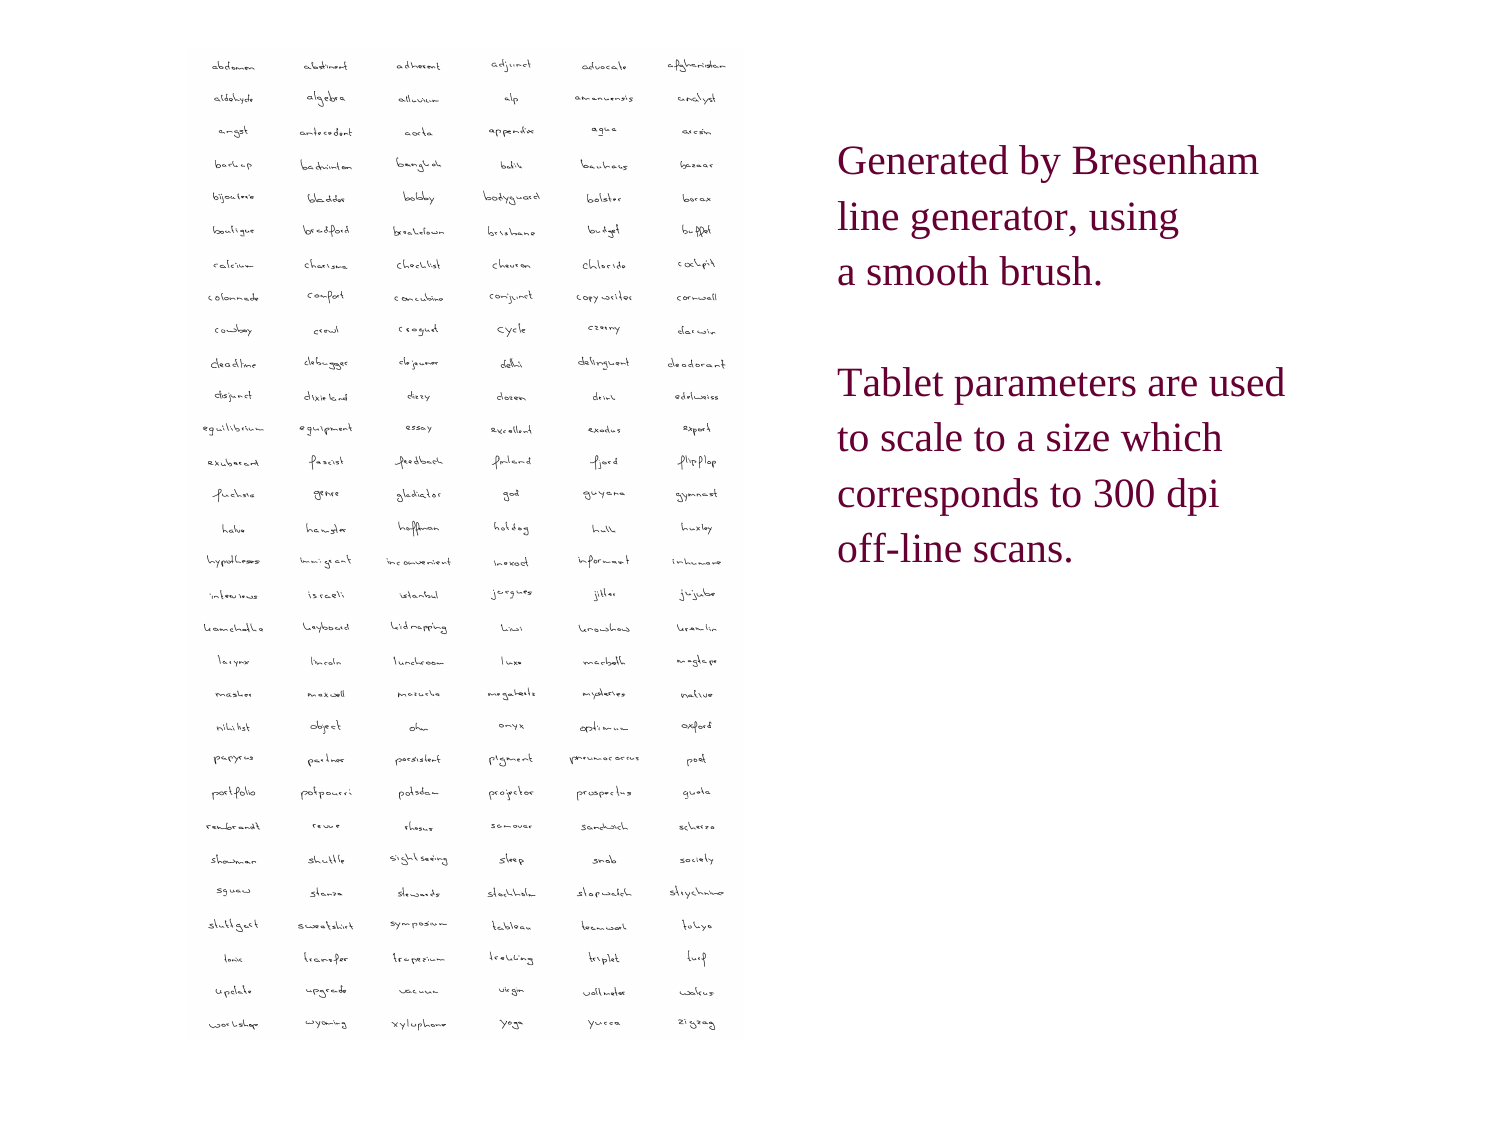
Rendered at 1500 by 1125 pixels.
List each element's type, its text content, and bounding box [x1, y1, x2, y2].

picture [187, 49, 743, 1041]
text_box Generated by Bresenham line generator, using a smooth brush. Tablet parameters are used to scale to a size which corresponds to 300 dpi off-line scans. [822, 131, 1302, 580]
